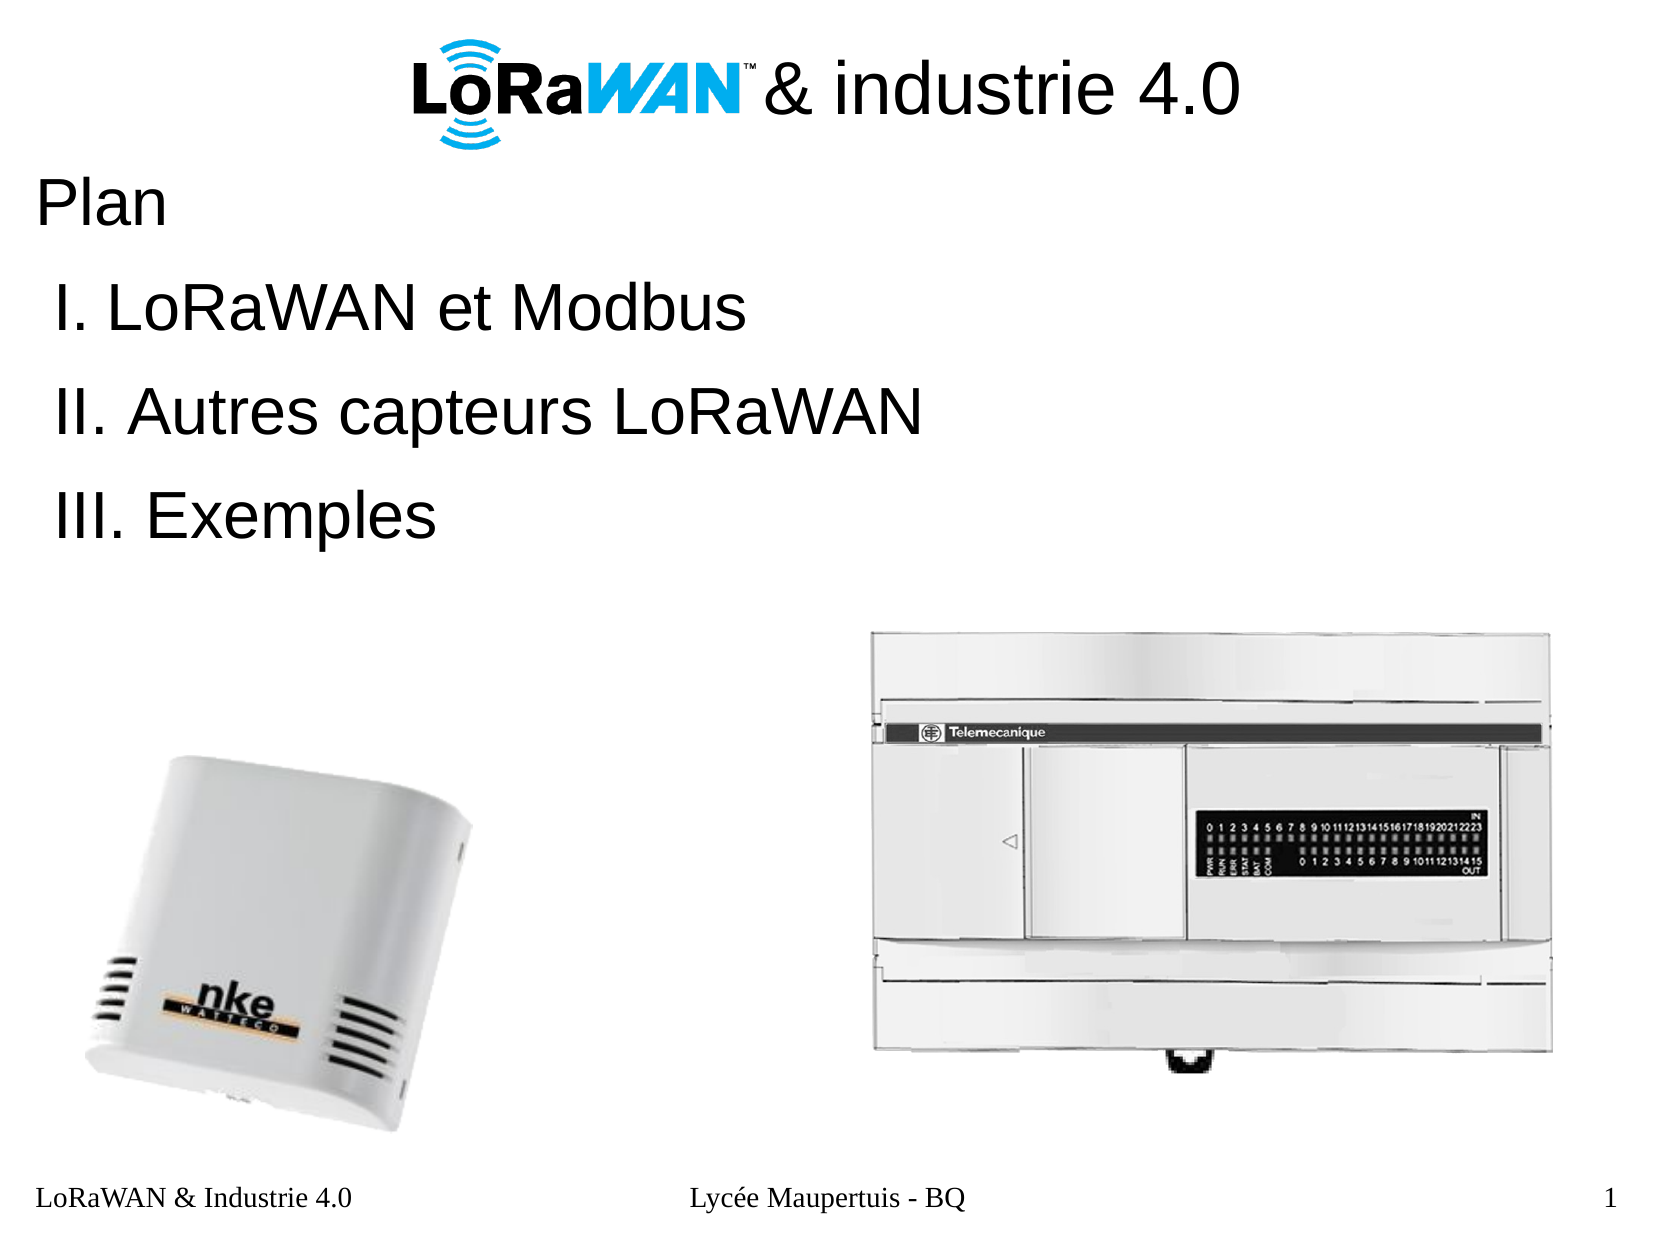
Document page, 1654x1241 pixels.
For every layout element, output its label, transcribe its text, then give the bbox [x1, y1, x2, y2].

list Plan LoRaWAN et Modbus Autres capteurs LoRaWAN Exemples [35, 165, 957, 745]
picture [862, 626, 1559, 1076]
picture [85, 755, 473, 1134]
title & industrie 4.0 [35, 35, 1619, 142]
picture [413, 39, 756, 151]
